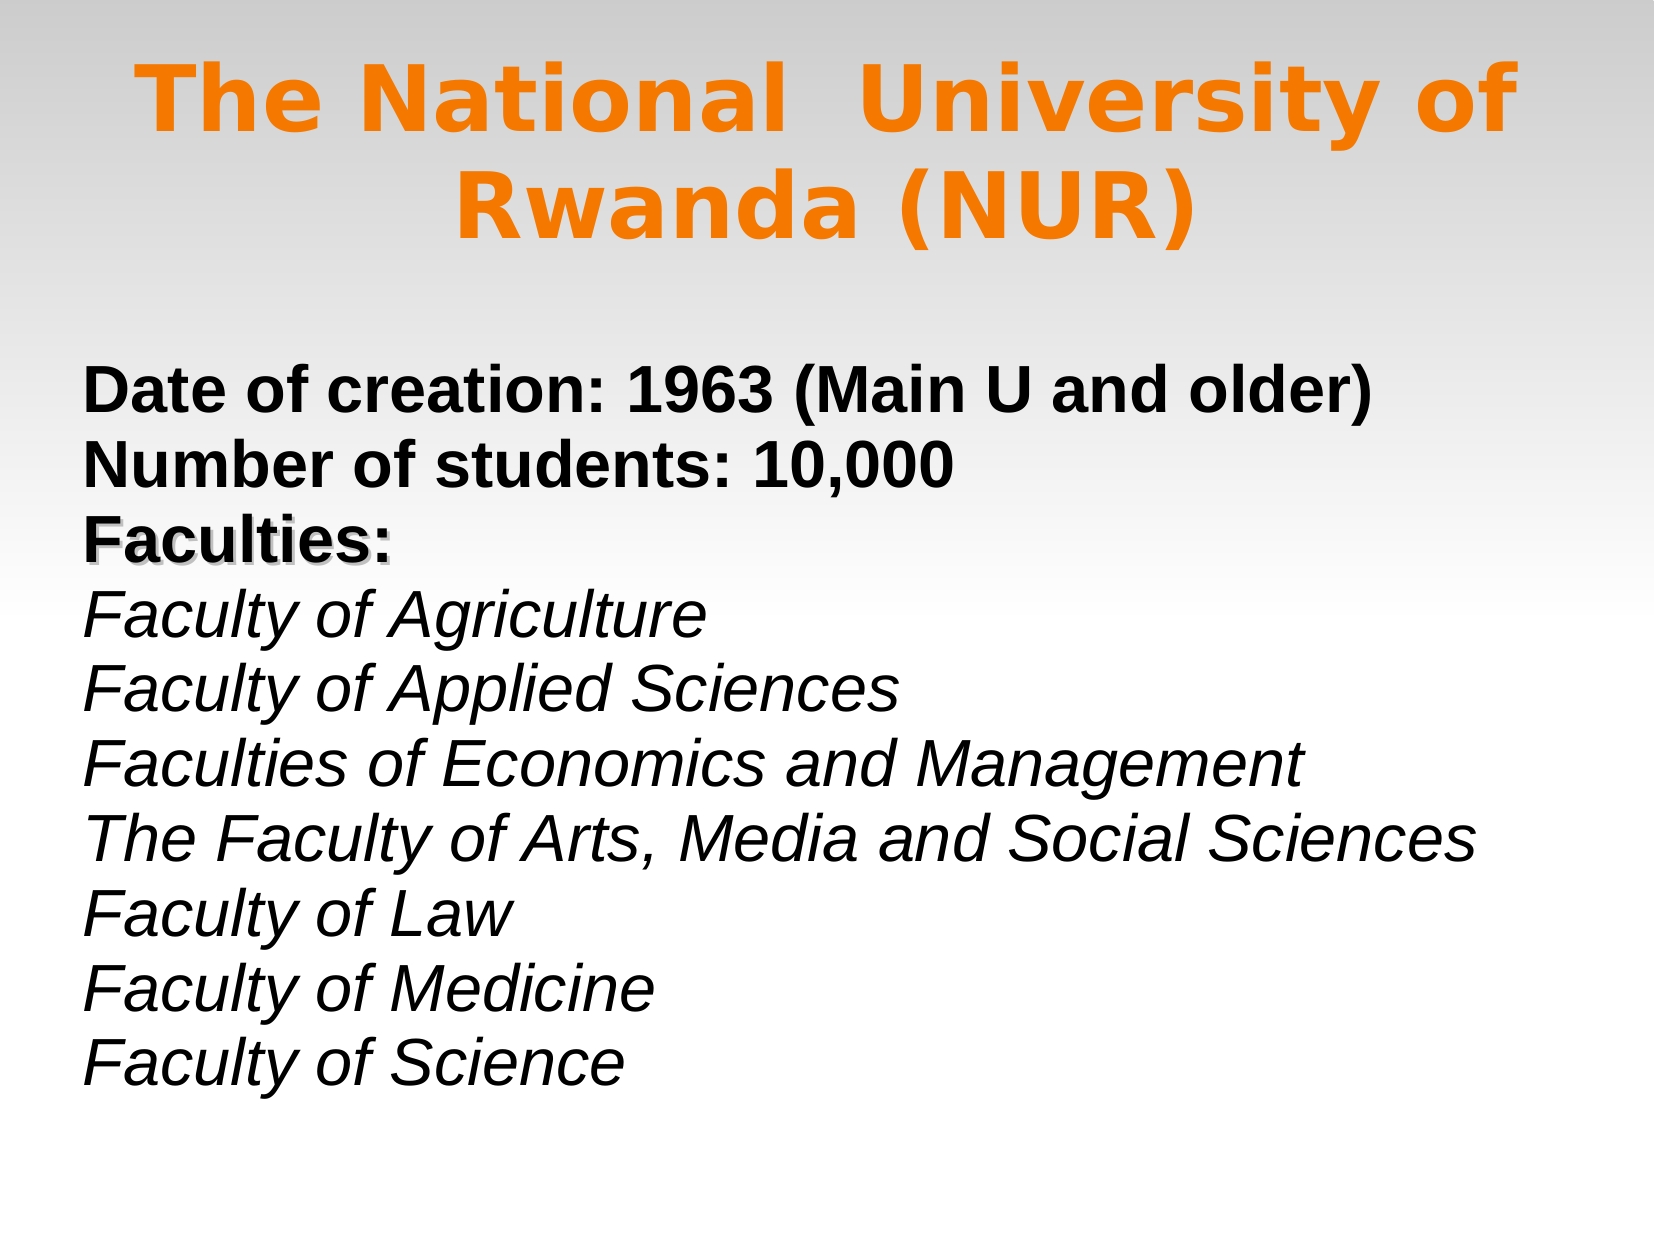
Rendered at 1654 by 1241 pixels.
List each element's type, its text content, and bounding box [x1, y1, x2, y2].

subtitle Date of creation: 1963 (Main U and older) Number of students: 10,000 Faculties: Faculty of Agriculture Faculty of Applied Sciences Faculties of Economics and Management The Faculty of Arts, Media and Social Sciences Faculty of Law Faculty of Medicine Faculty of Science [82, 352, 1571, 1175]
title The National University of Rwanda (NUR) [82, 45, 1571, 261]
